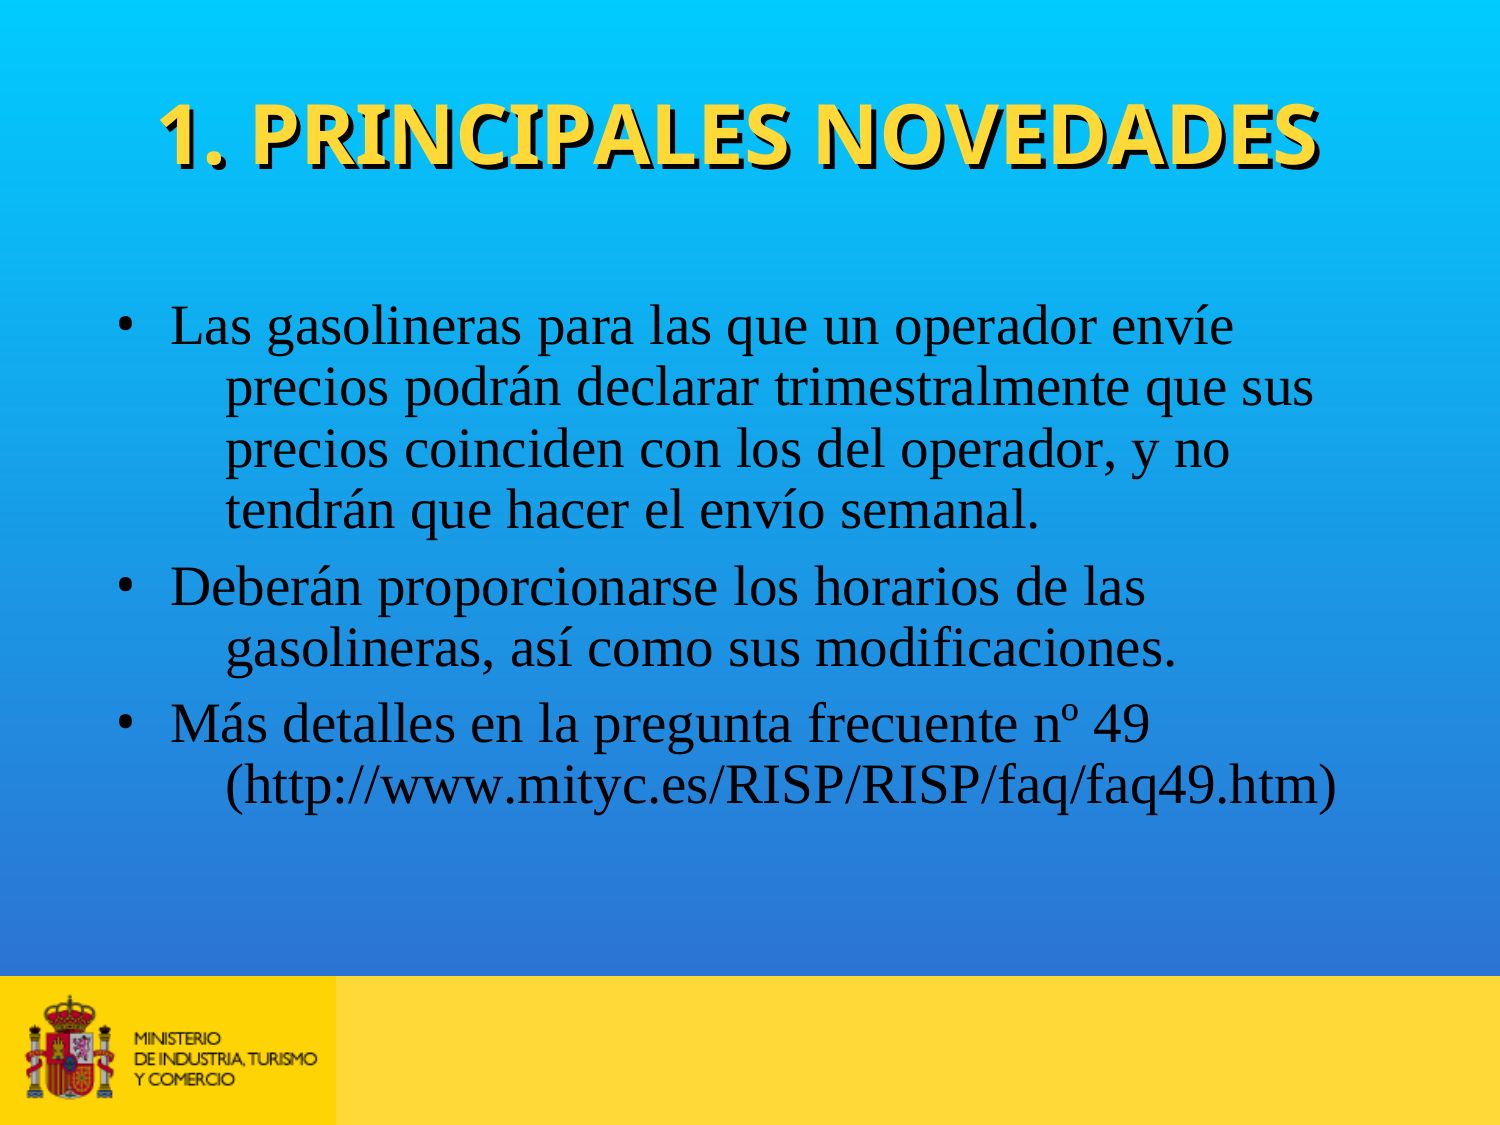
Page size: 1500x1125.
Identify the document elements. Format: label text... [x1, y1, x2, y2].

list Las gasolineras para las que un operador envíe precios podrán declarar trimestralmente que sus precios coinciden con los del operador, y no tendrán que hacer el envío semanal. Deberán proporcionarse los horarios de las gasolineras, así como sus modificaciones. Más detalles en la pregunta frecuente nº 49 (http://www.mityc.es/RISP/RISP/faq/faq49.htm) [99, 287, 1375, 850]
title 1. PRINCIPALES NOVEDADES [99, 37, 1375, 225]
